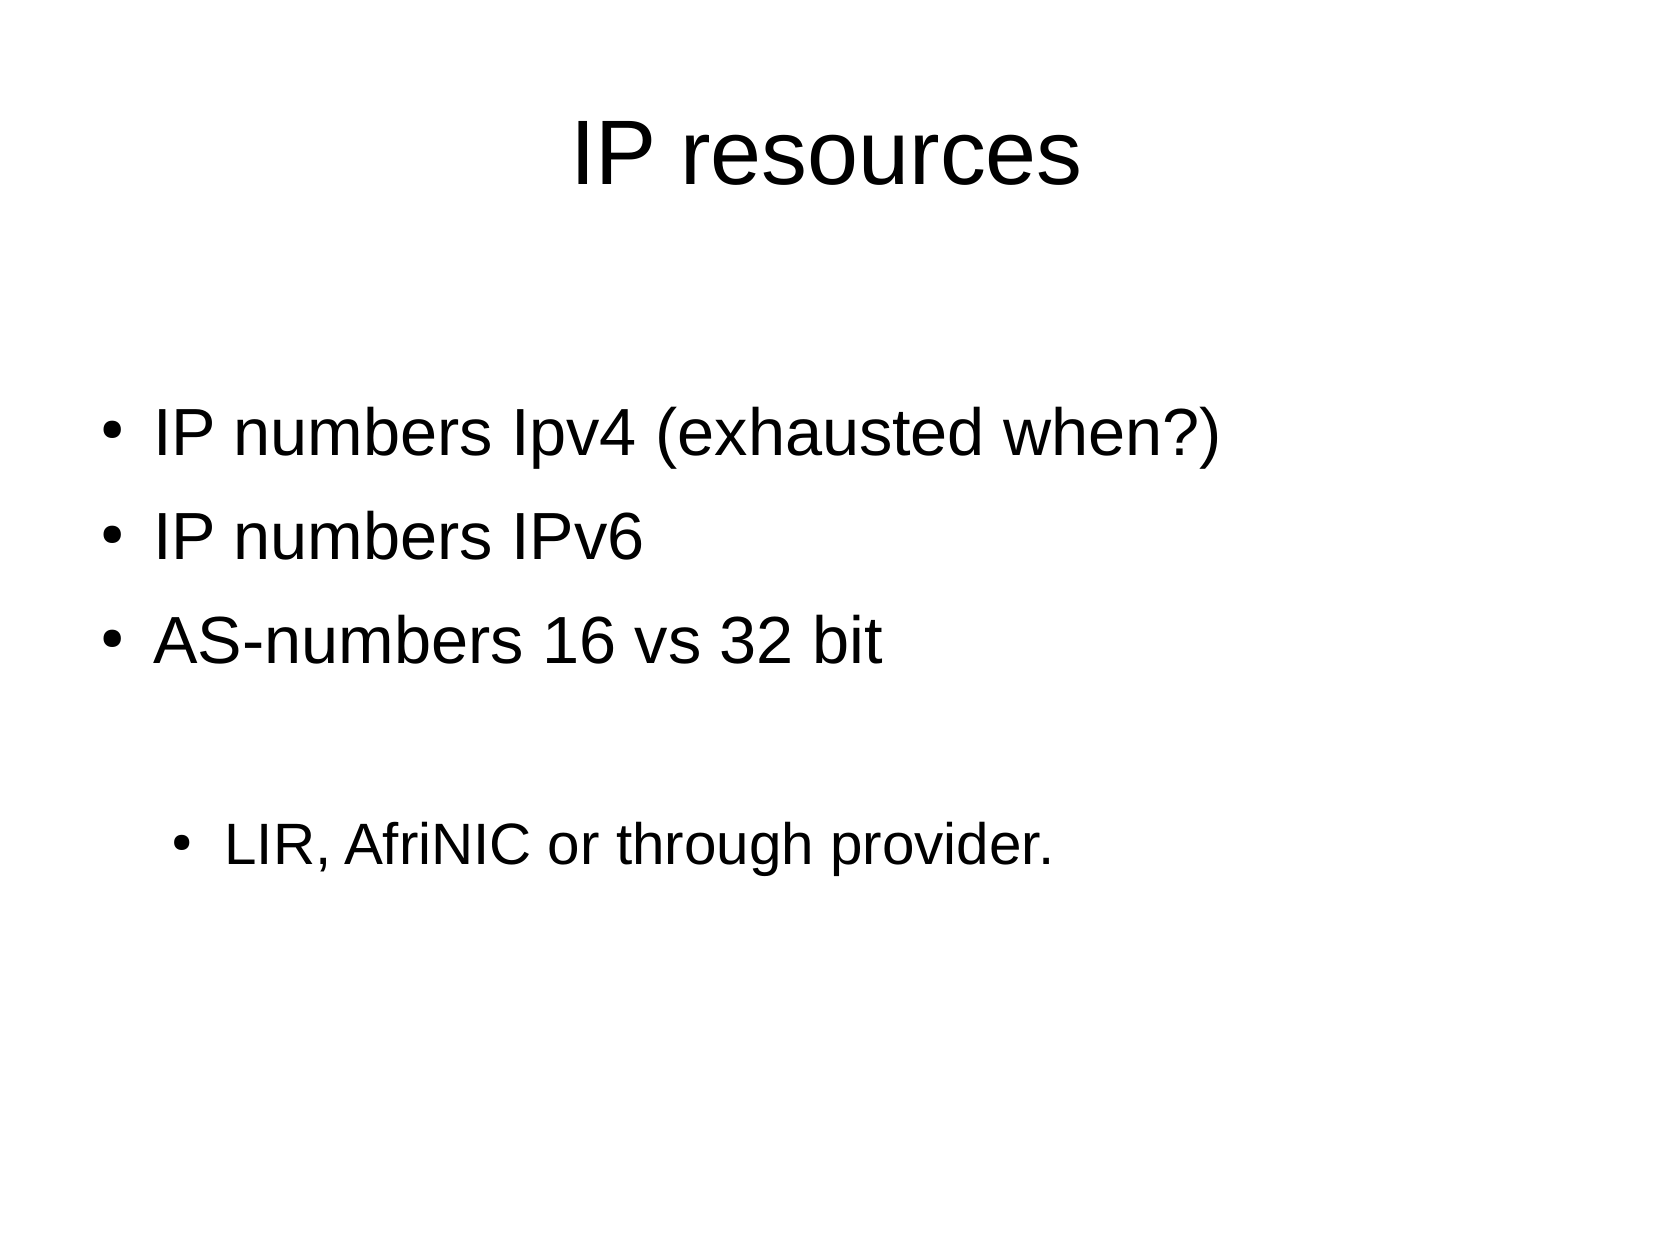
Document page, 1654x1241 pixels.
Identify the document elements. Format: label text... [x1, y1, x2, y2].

title IP resources [82, 56, 1571, 250]
list IP numbers Ipv4 (exhausted when?) IP numbers IPv6 AS-numbers 16 vs 32 bit LIR, AfriNIC or through provider. [82, 290, 1571, 1094]
